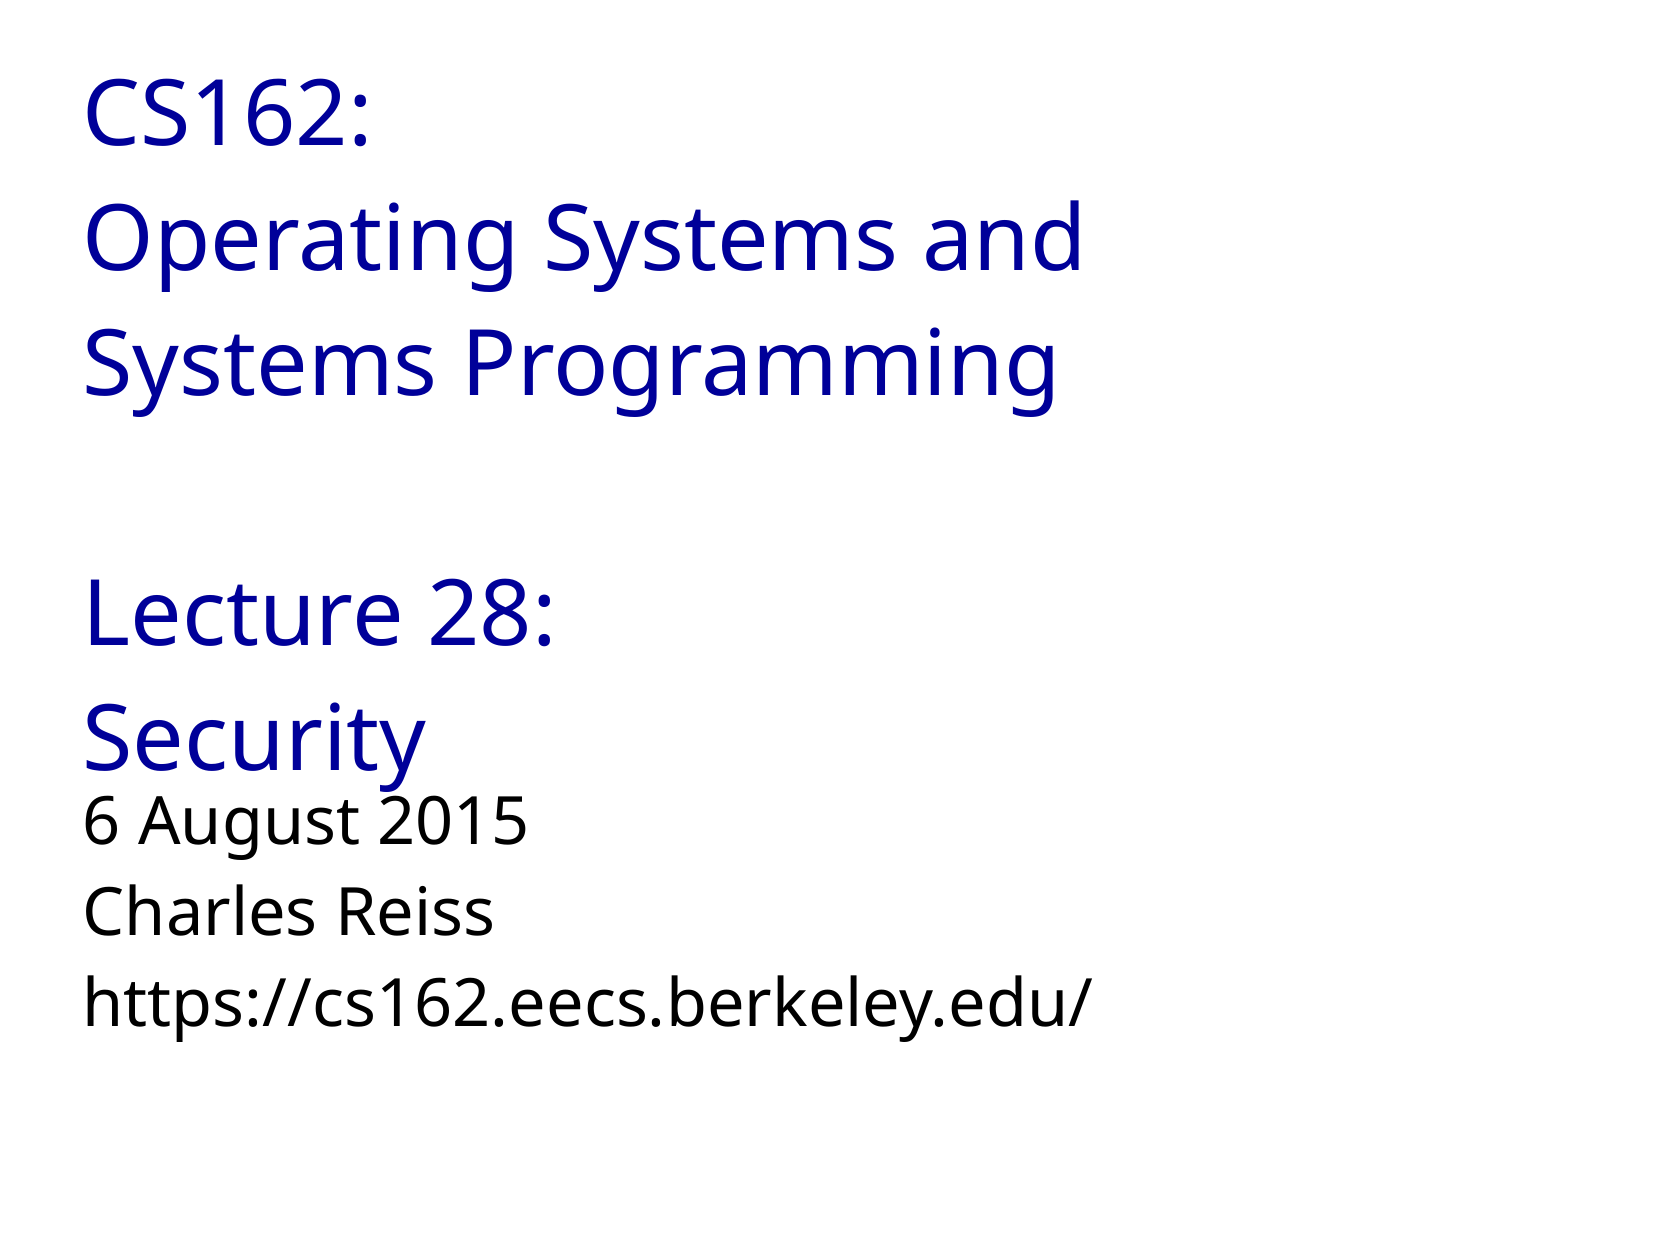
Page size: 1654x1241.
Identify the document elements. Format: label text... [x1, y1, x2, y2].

title CS162: Operating Systems and Systems Programming Lecture 28: Security [82, 67, 1636, 777]
subtitle 6 August 2015 Charles Reiss https://cs162.eecs.berkeley.edu/ [82, 797, 1571, 1022]
